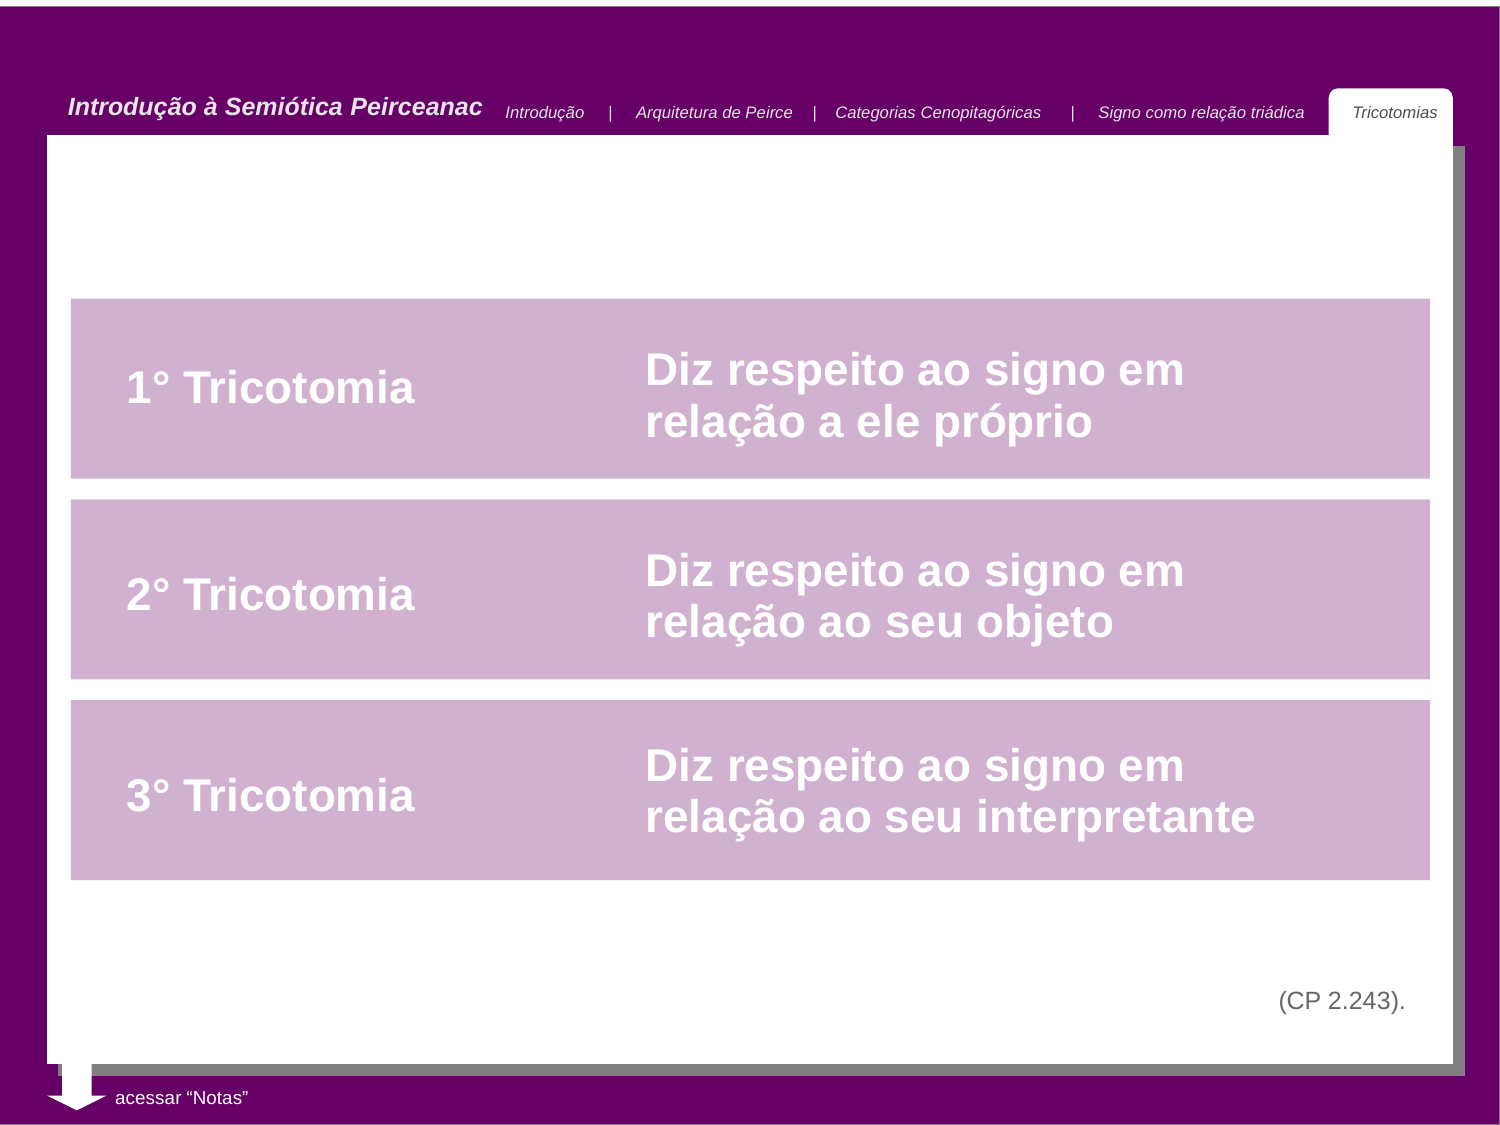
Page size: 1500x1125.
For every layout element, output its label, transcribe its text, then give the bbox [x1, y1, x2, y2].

text_box Diz respeito ao signo em relação ao seu objeto [630, 537, 1388, 701]
text_box 1° Tricotomia [112, 354, 532, 466]
text_box [70, 298, 1431, 479]
text_box Diz respeito ao signo em relação ao seu interpretante [630, 732, 1388, 896]
text_box [70, 700, 1431, 881]
text_box 2° Tricotomia [112, 561, 473, 672]
text_box [70, 499, 1431, 680]
text_box (CP 2.243). [1263, 979, 1422, 1022]
text_box acessar “Notas” [100, 1080, 278, 1117]
text_box 3° Tricotomia [112, 762, 449, 873]
text_box Diz respeito ao signo em relação a ele próprio [630, 336, 1388, 500]
text_box [47, 1051, 100, 1111]
